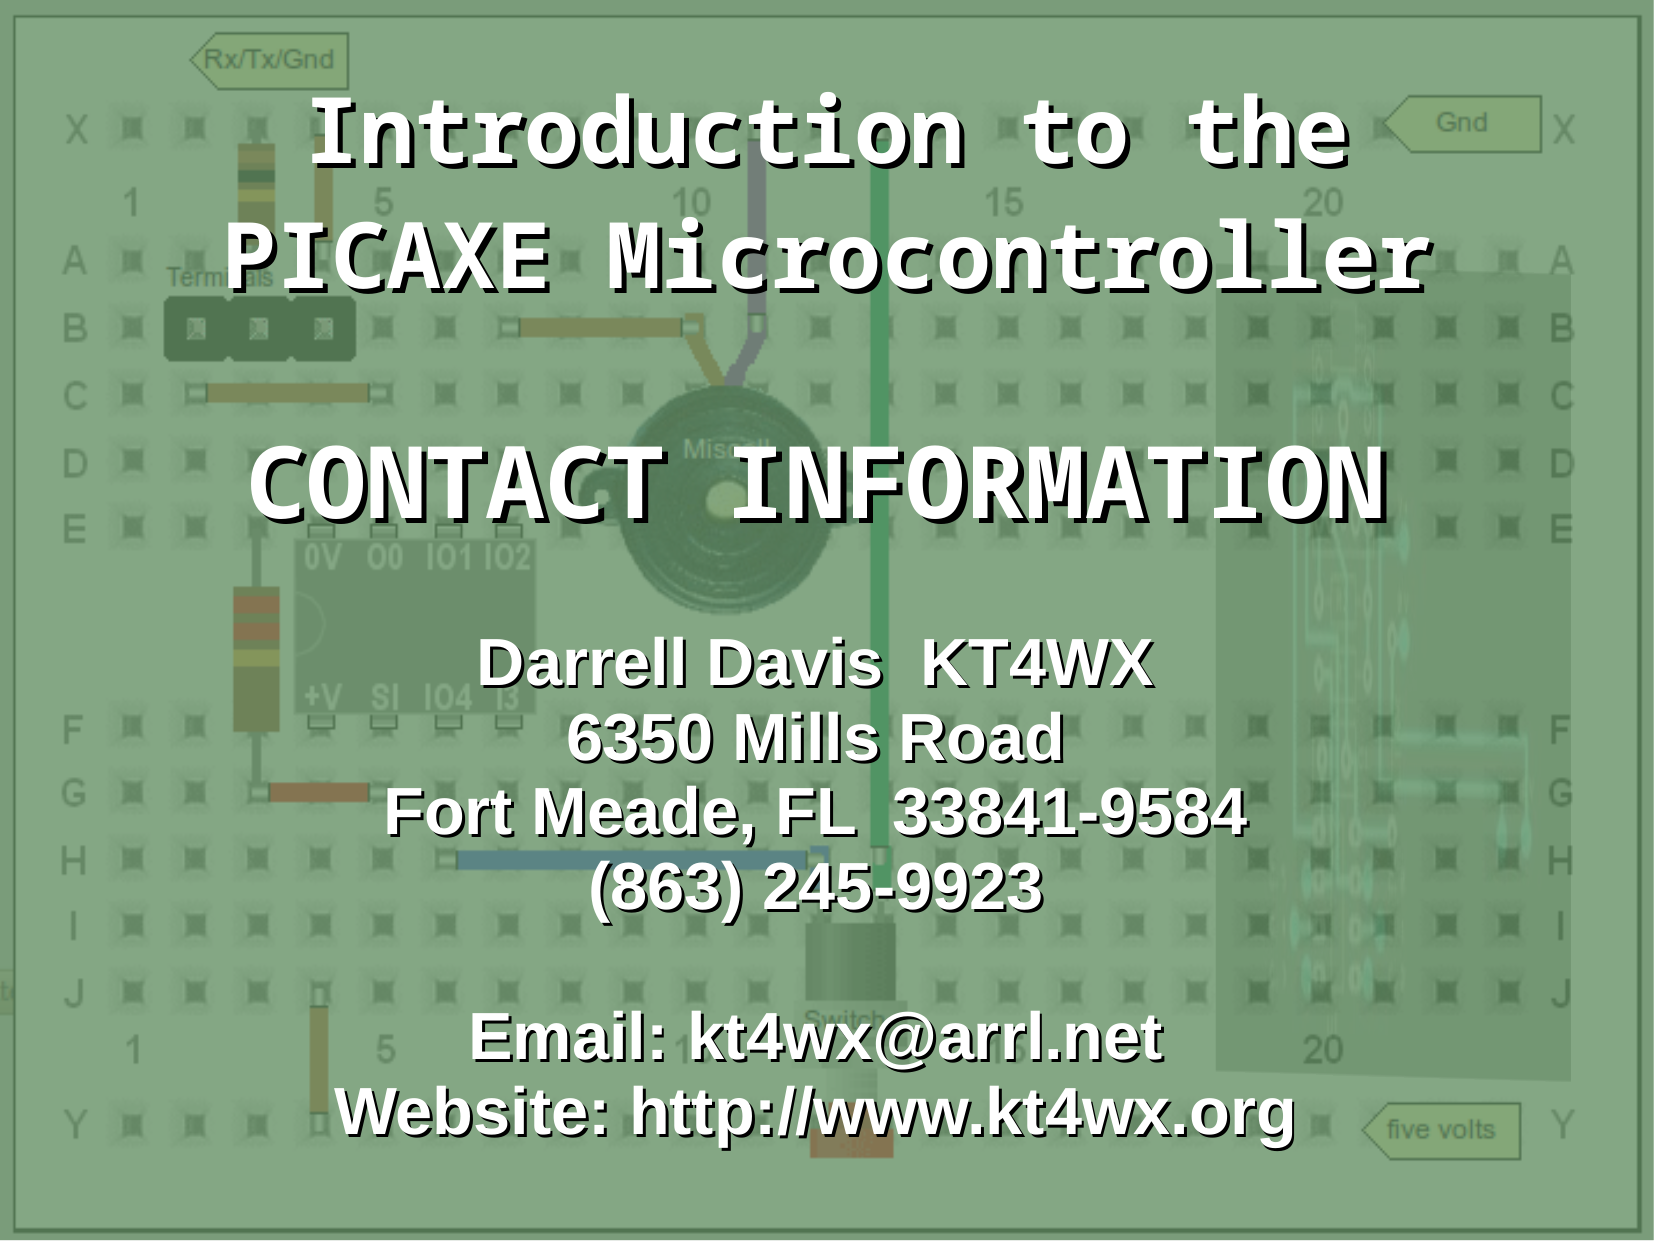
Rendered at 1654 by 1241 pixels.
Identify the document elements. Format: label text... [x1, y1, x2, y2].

title Introduction to the PICAXE Microcontroller [82, 75, 1571, 306]
picture [0, 0, 1654, 1241]
subtitle CONTACT INFORMATION Darrell Davis KT4WX 6350 Mills Road Fort Meade, FL 33841-9584 (863) 245-9923 Email: kt4wx@arrl.net Website: http://www.kt4wx.org [71, 420, 1561, 1140]
